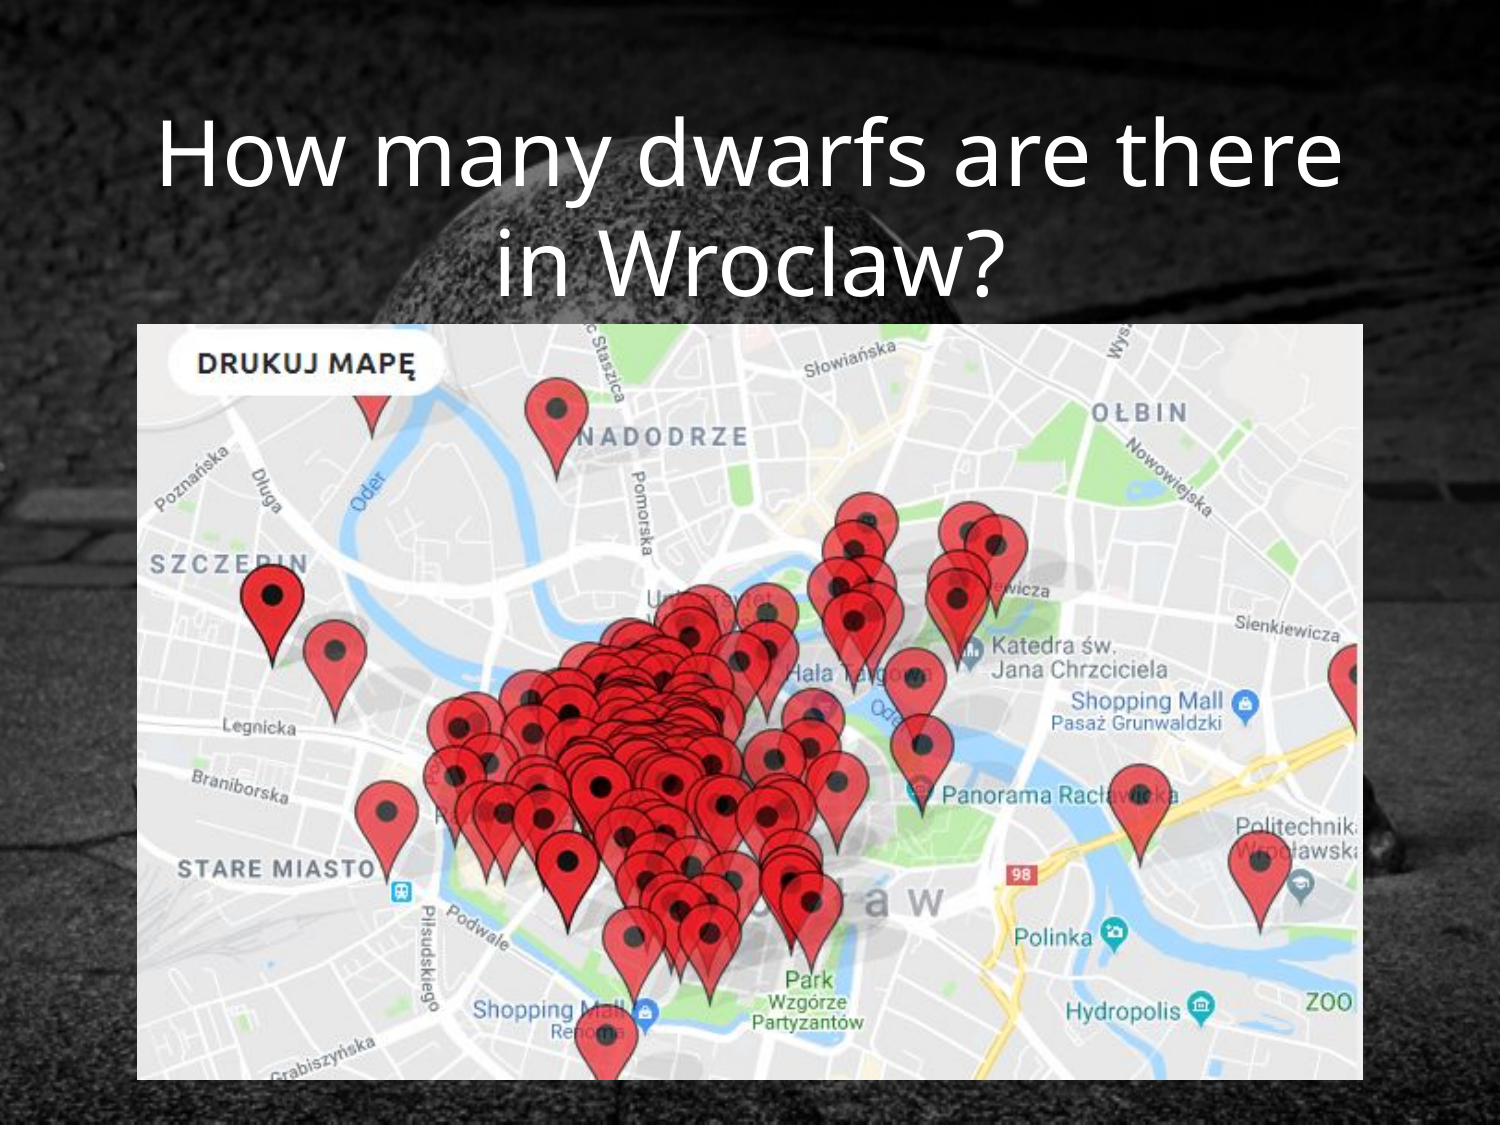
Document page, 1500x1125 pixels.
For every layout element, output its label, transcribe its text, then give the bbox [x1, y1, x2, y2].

picture [137, 324, 1363, 1080]
title How many dwarfs are there in Wroclaw? [112, 87, 1388, 276]
